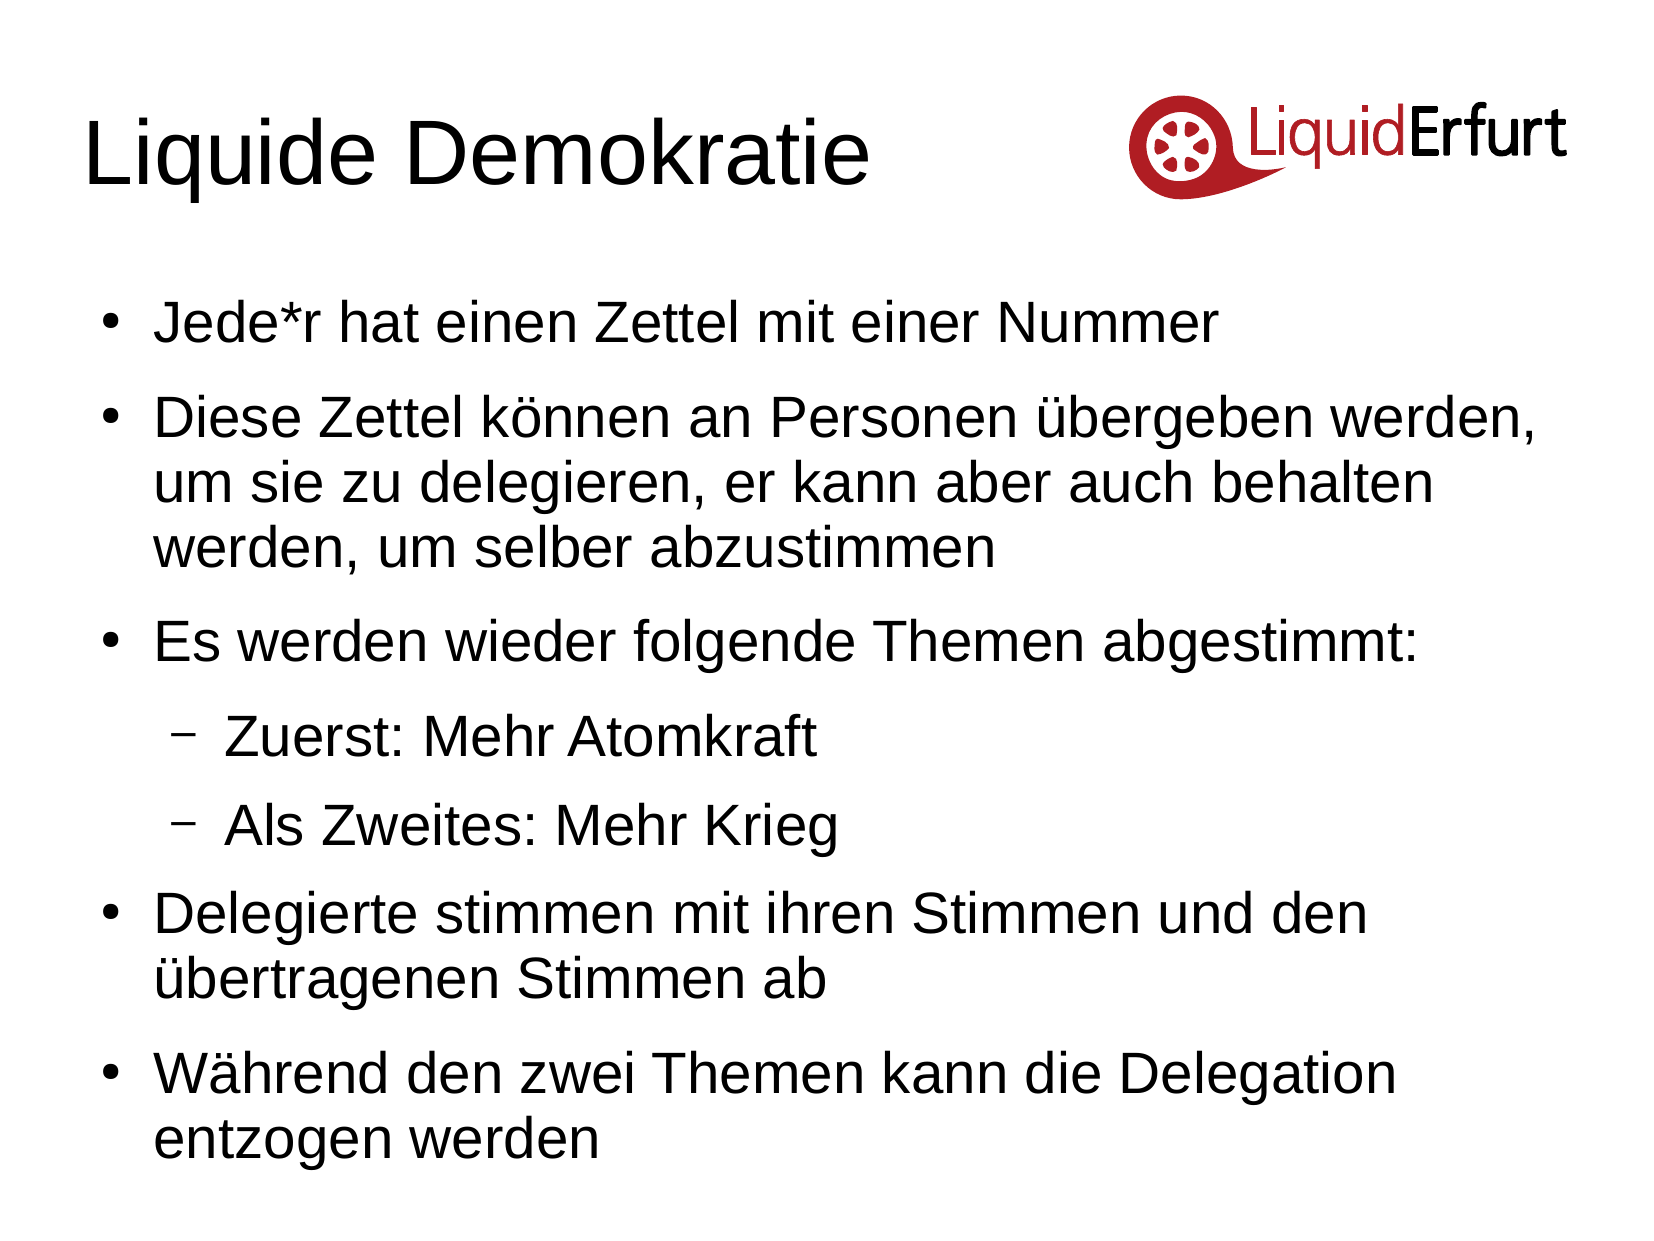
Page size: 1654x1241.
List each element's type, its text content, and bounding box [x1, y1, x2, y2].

title Liquide Demokratie [82, 49, 1571, 257]
list Jede*r hat einen Zettel mit einer Nummer Diese Zettel können an Personen übergeben werden, um sie zu delegieren, er kann aber auch behalten werden, um selber abzustimmen Es werden wieder folgende Themen abgestimmt: Zuerst: Mehr Atomkraft Als Zweites: Mehr Krieg Delegierte stimmen mit ihren Stimmen und den übertragenen Stimmen ab Während den zwei Themen kann die Delegation entzogen werden [82, 290, 1571, 1171]
